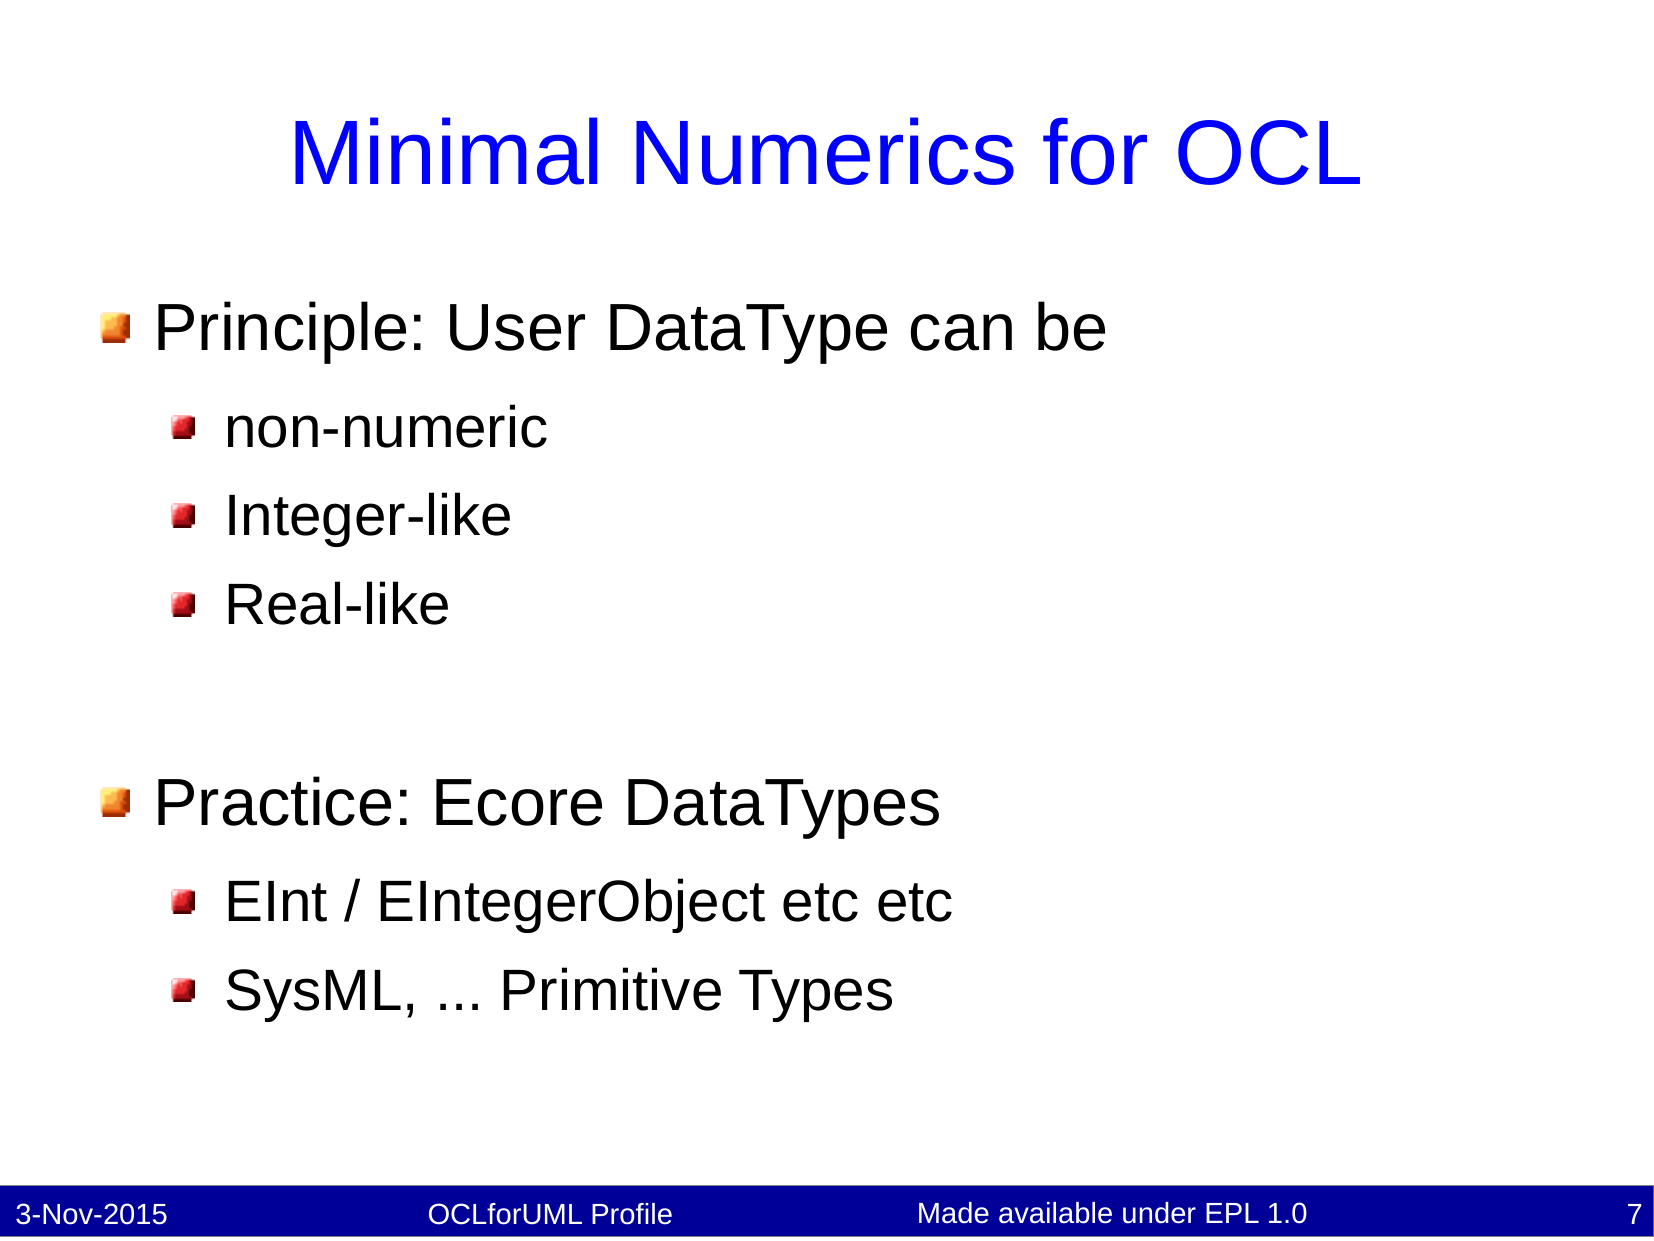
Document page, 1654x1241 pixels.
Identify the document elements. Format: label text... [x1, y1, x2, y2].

title Minimal Numerics for OCL [82, 49, 1571, 257]
list Principle: User DataType can be non-numeric Integer-like Real-like Practice: Ecore DataTypes EInt / EIntegerObject etc etc SysML, ... Primitive Types [82, 290, 1571, 1022]
